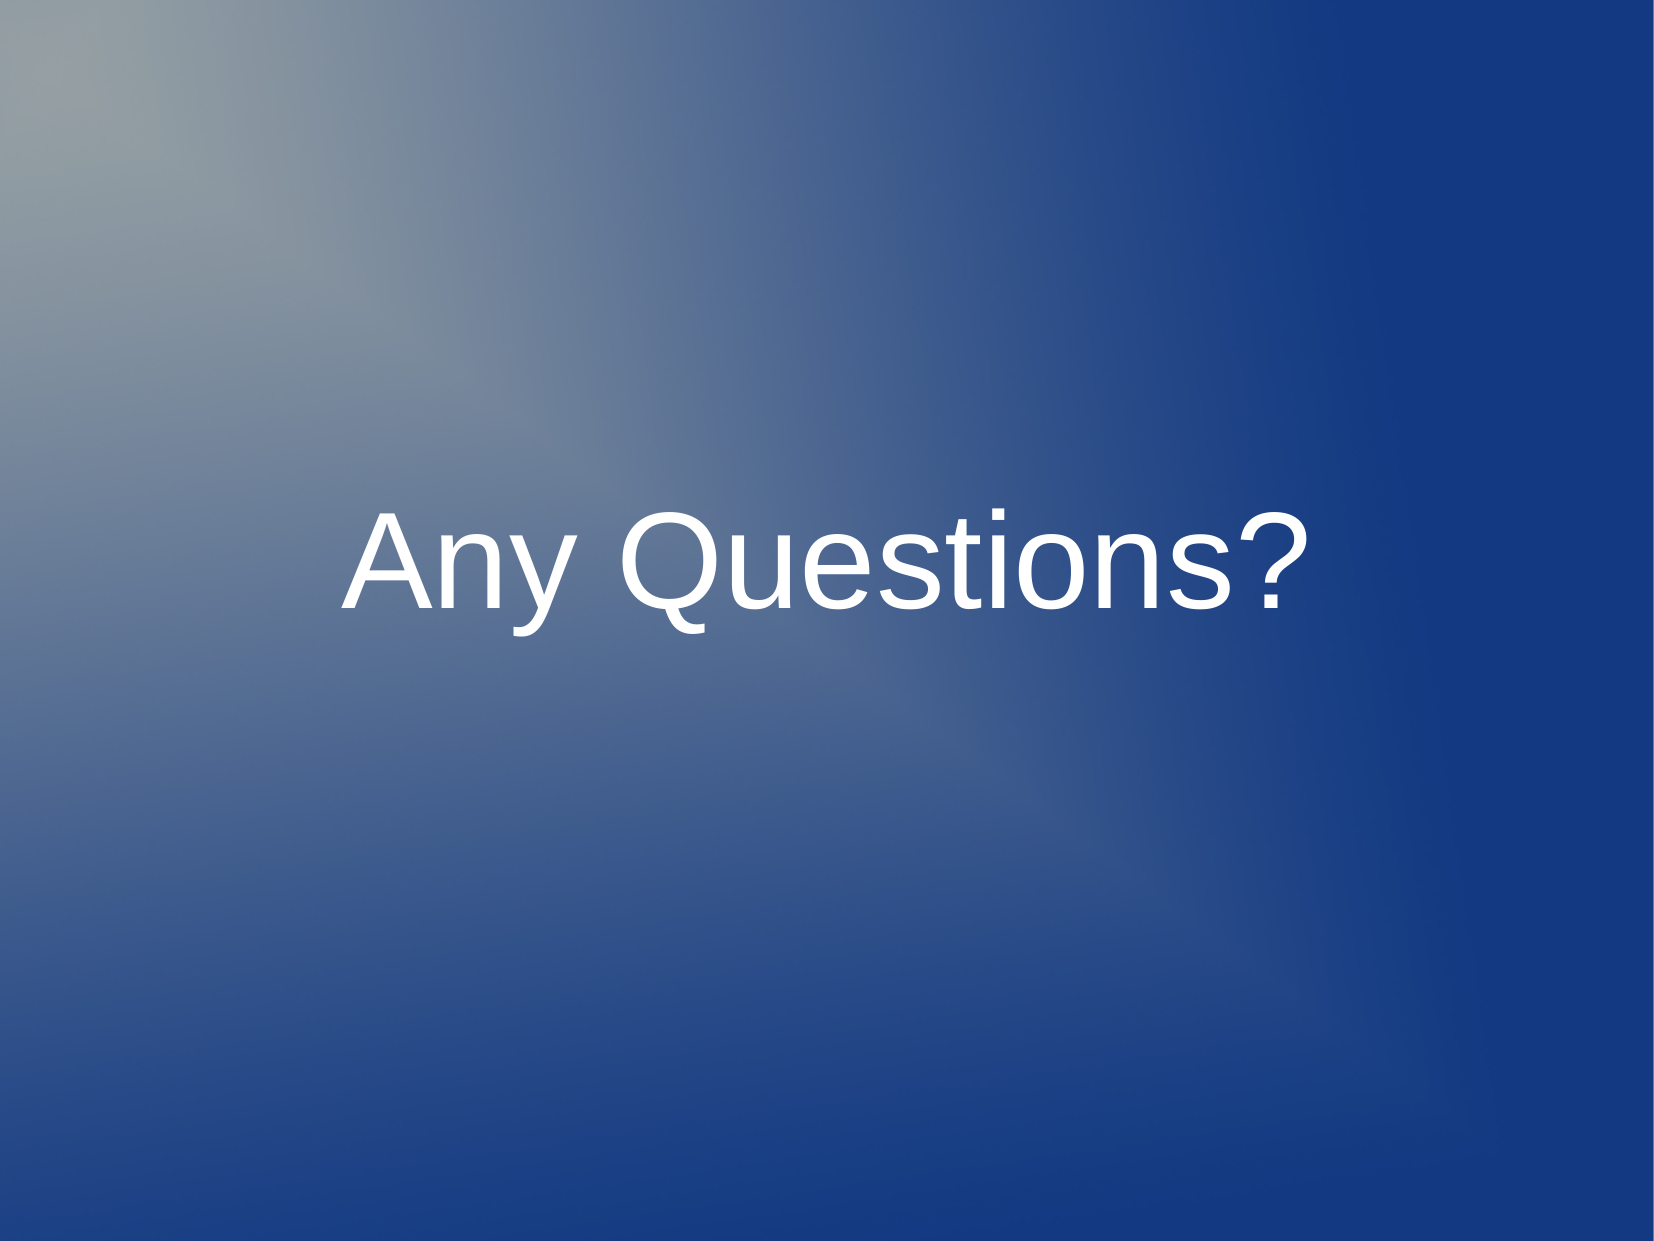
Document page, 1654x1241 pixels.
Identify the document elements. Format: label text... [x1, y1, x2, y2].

title Any Questions? [82, 456, 1571, 664]
picture [0, 0, 1654, 1241]
